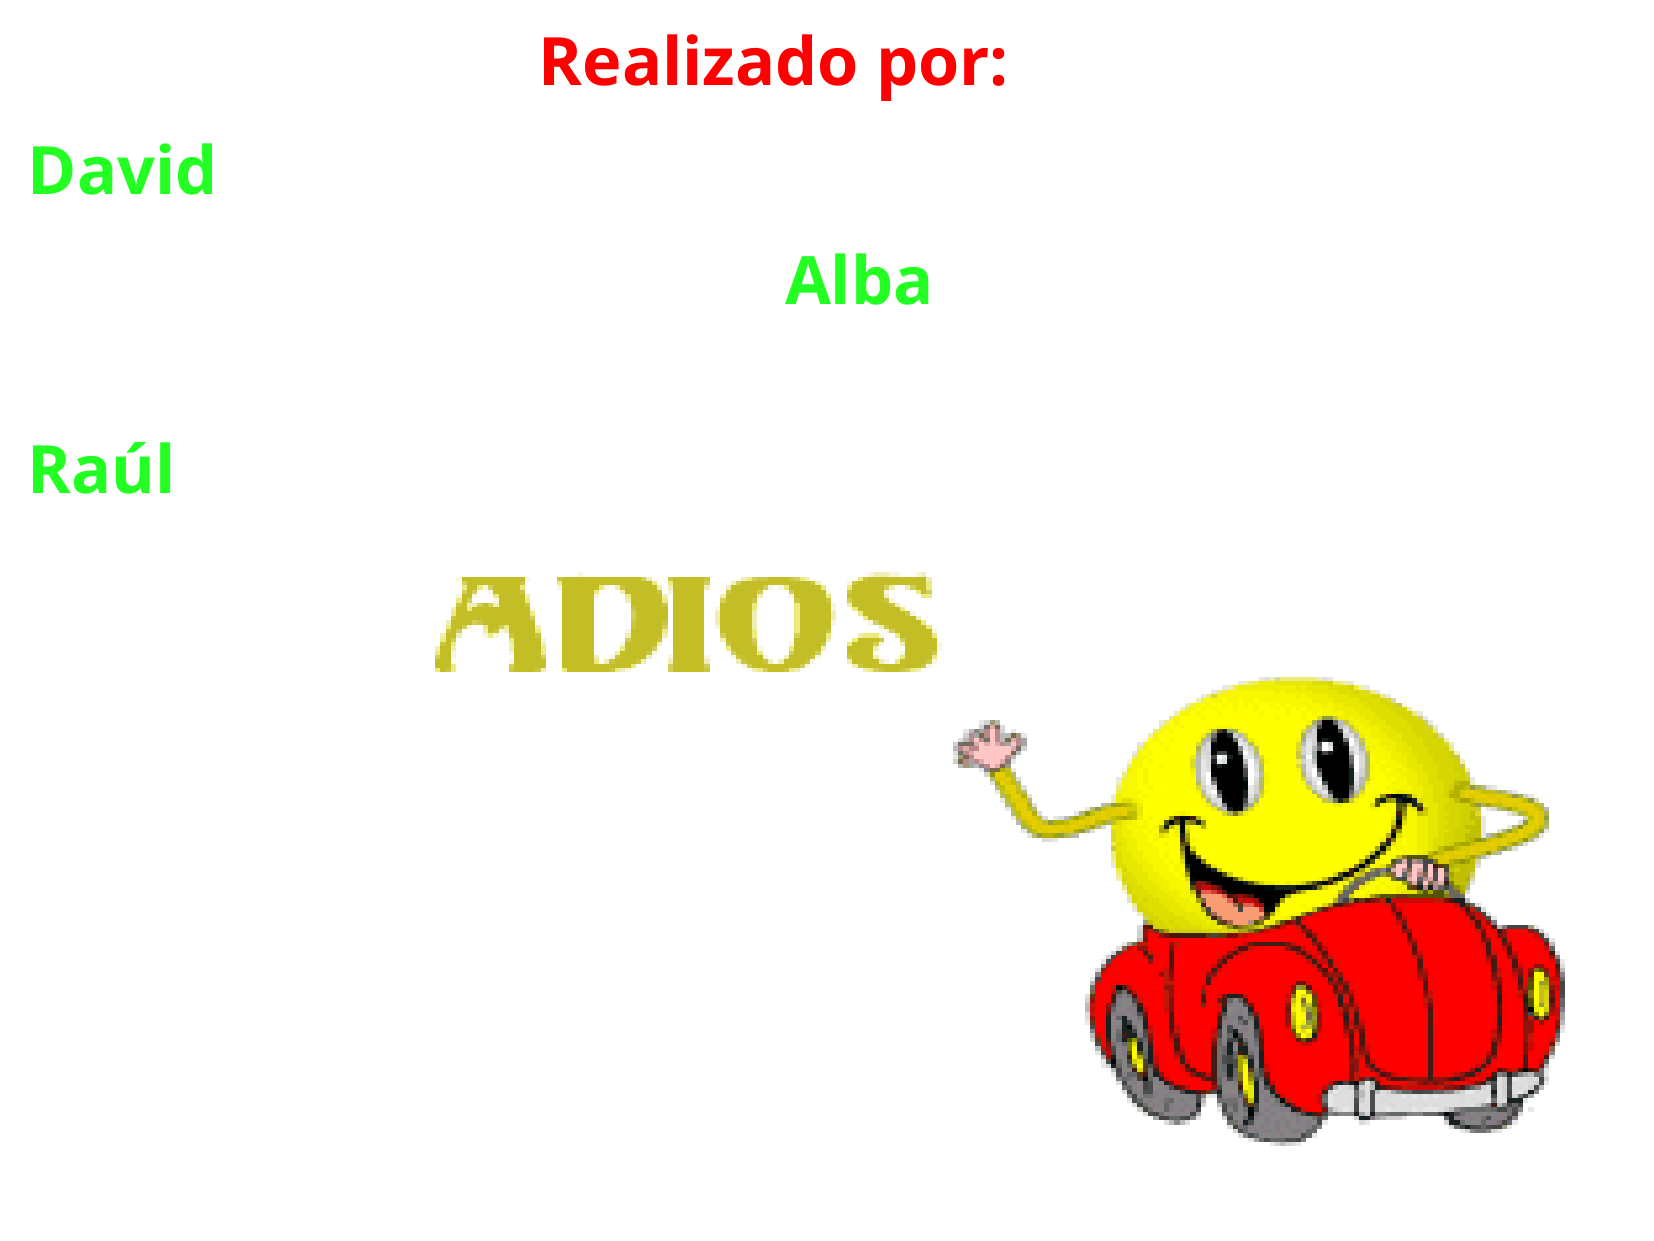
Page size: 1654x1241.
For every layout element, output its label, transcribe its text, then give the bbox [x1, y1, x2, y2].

picture [367, 525, 1571, 1199]
list Realizado por: David Alba Raúl [27, 18, 1571, 532]
